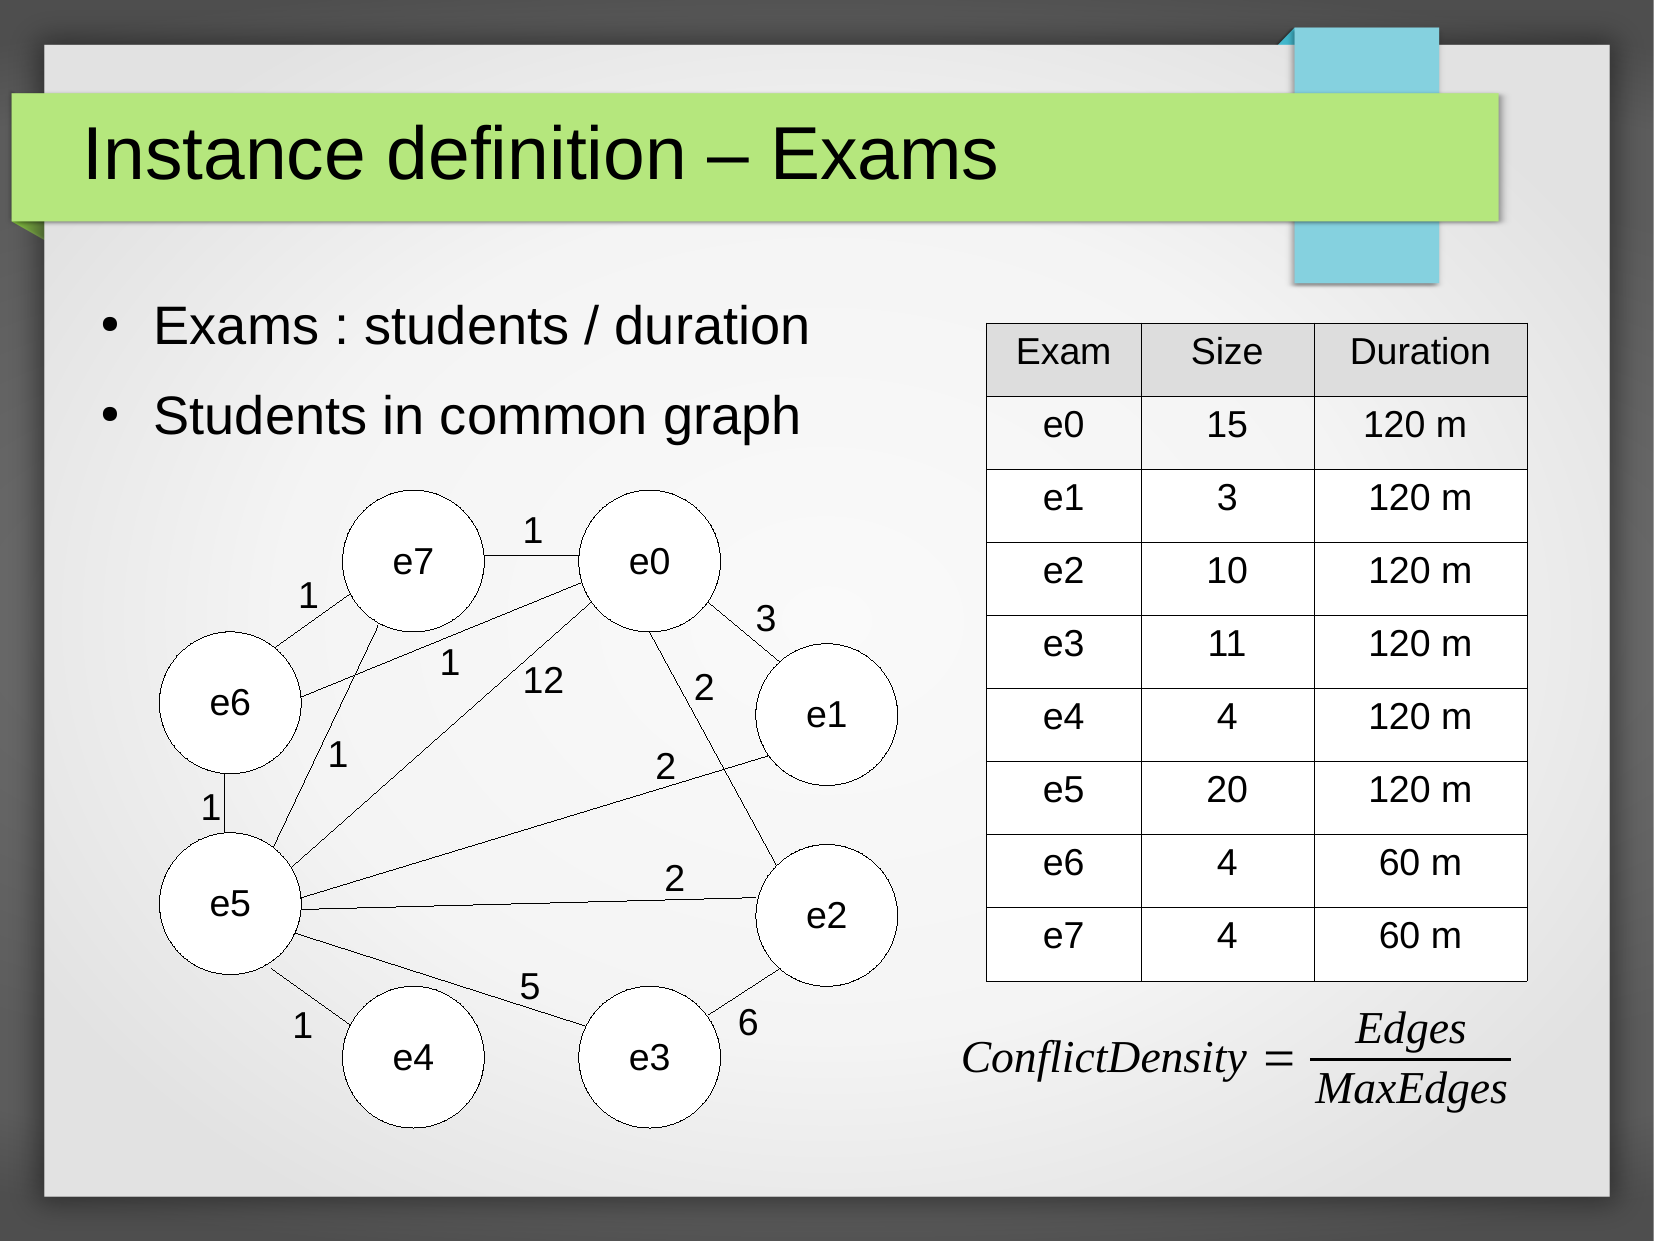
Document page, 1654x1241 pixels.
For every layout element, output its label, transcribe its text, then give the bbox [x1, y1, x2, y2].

text_box e5 [159, 832, 302, 975]
text_box 1 [185, 779, 237, 837]
table_cell 60 m [1315, 908, 1527, 981]
table_cell e4 [987, 689, 1141, 761]
table_cell 120 m [1315, 616, 1527, 688]
text_box 2 [649, 850, 700, 908]
title Instance definition – Exams [82, 94, 1264, 213]
table_cell e2 [987, 543, 1141, 615]
table_cell e5 [987, 762, 1141, 834]
list Exams : students / duration Students in common graph [82, 295, 1571, 1015]
table_cell e6 [987, 835, 1141, 907]
table_cell 10 [1142, 543, 1314, 615]
text_box 1 [277, 996, 328, 1054]
text_box 6 [723, 994, 774, 1052]
table_header Exam [987, 324, 1141, 396]
text_box 2 [640, 738, 691, 796]
table_cell e0 [987, 397, 1141, 469]
text_box 1 [312, 726, 364, 784]
text_box e3 [578, 986, 721, 1129]
table_cell e7 [987, 908, 1141, 981]
text_box 5 [504, 957, 556, 1015]
table_cell 15 [1142, 397, 1314, 469]
table_cell e1 [987, 470, 1141, 542]
table_header Size [1142, 324, 1314, 396]
text_box e7 [342, 490, 485, 632]
table_cell 60 m [1315, 835, 1527, 907]
table_cell 4 [1142, 689, 1314, 761]
table_cell 3 [1142, 470, 1314, 542]
text_box 2 [679, 659, 730, 716]
text_box e1 [755, 643, 898, 786]
text_box e0 [578, 490, 721, 632]
table_cell 4 [1142, 908, 1314, 981]
text_box 1 [424, 634, 476, 691]
table_cell 120 m [1315, 470, 1527, 542]
table_cell 20 [1142, 762, 1314, 834]
text_box 3 [740, 590, 792, 648]
text_box e4 [342, 986, 485, 1129]
table_cell e3 [987, 616, 1141, 688]
table_cell 11 [1142, 616, 1314, 688]
table_cell 120 m [1315, 762, 1527, 834]
table_cell 4 [1142, 835, 1314, 907]
text_box e2 [755, 844, 898, 987]
text_box e6 [159, 631, 302, 774]
table_cell 120 m [1315, 397, 1527, 469]
text_box 1 [295, 566, 313, 624]
text_box 12 [507, 651, 580, 709]
table_cell 120 m [1315, 689, 1527, 761]
table_header Duration [1315, 324, 1527, 396]
chart [949, 1003, 1524, 1114]
table_cell 120 m [1315, 543, 1527, 615]
picture [0, 0, 1654, 1241]
text_box 1 [507, 501, 559, 559]
